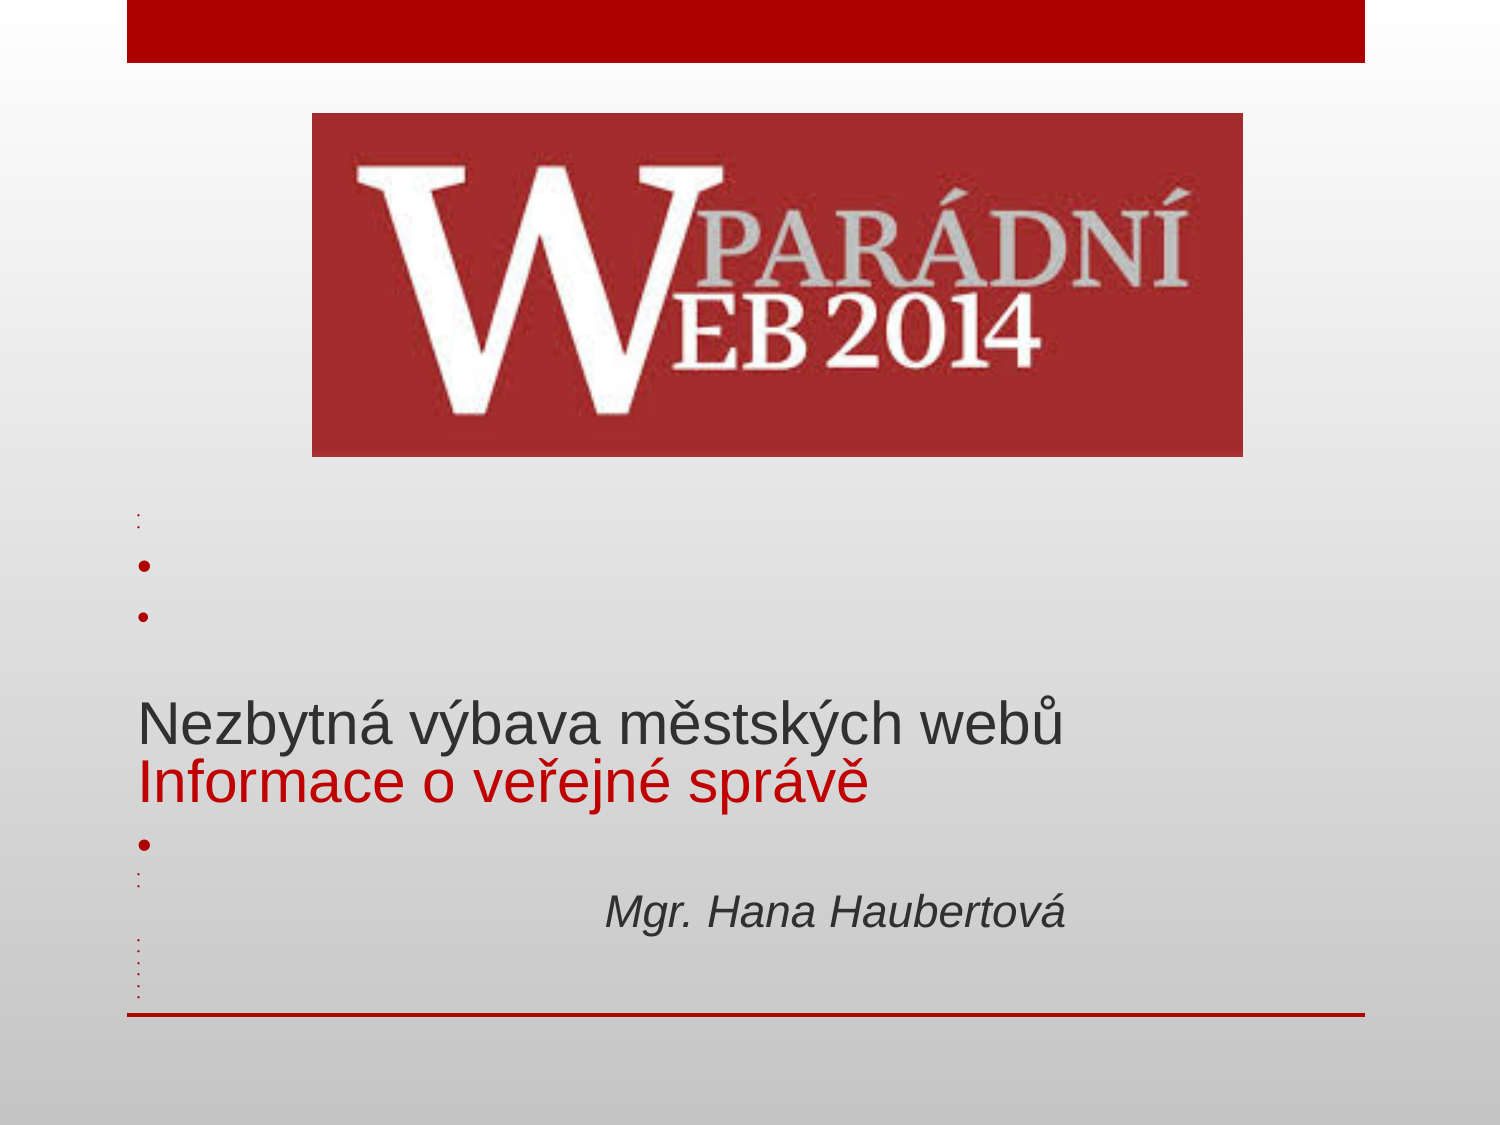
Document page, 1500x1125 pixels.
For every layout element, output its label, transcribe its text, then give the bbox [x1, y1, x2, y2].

subtitle Nezbytná výbava městských webů Informace o veřejné správě Mgr. Hana Haubertová [122, 503, 1434, 982]
picture [312, 113, 1243, 457]
